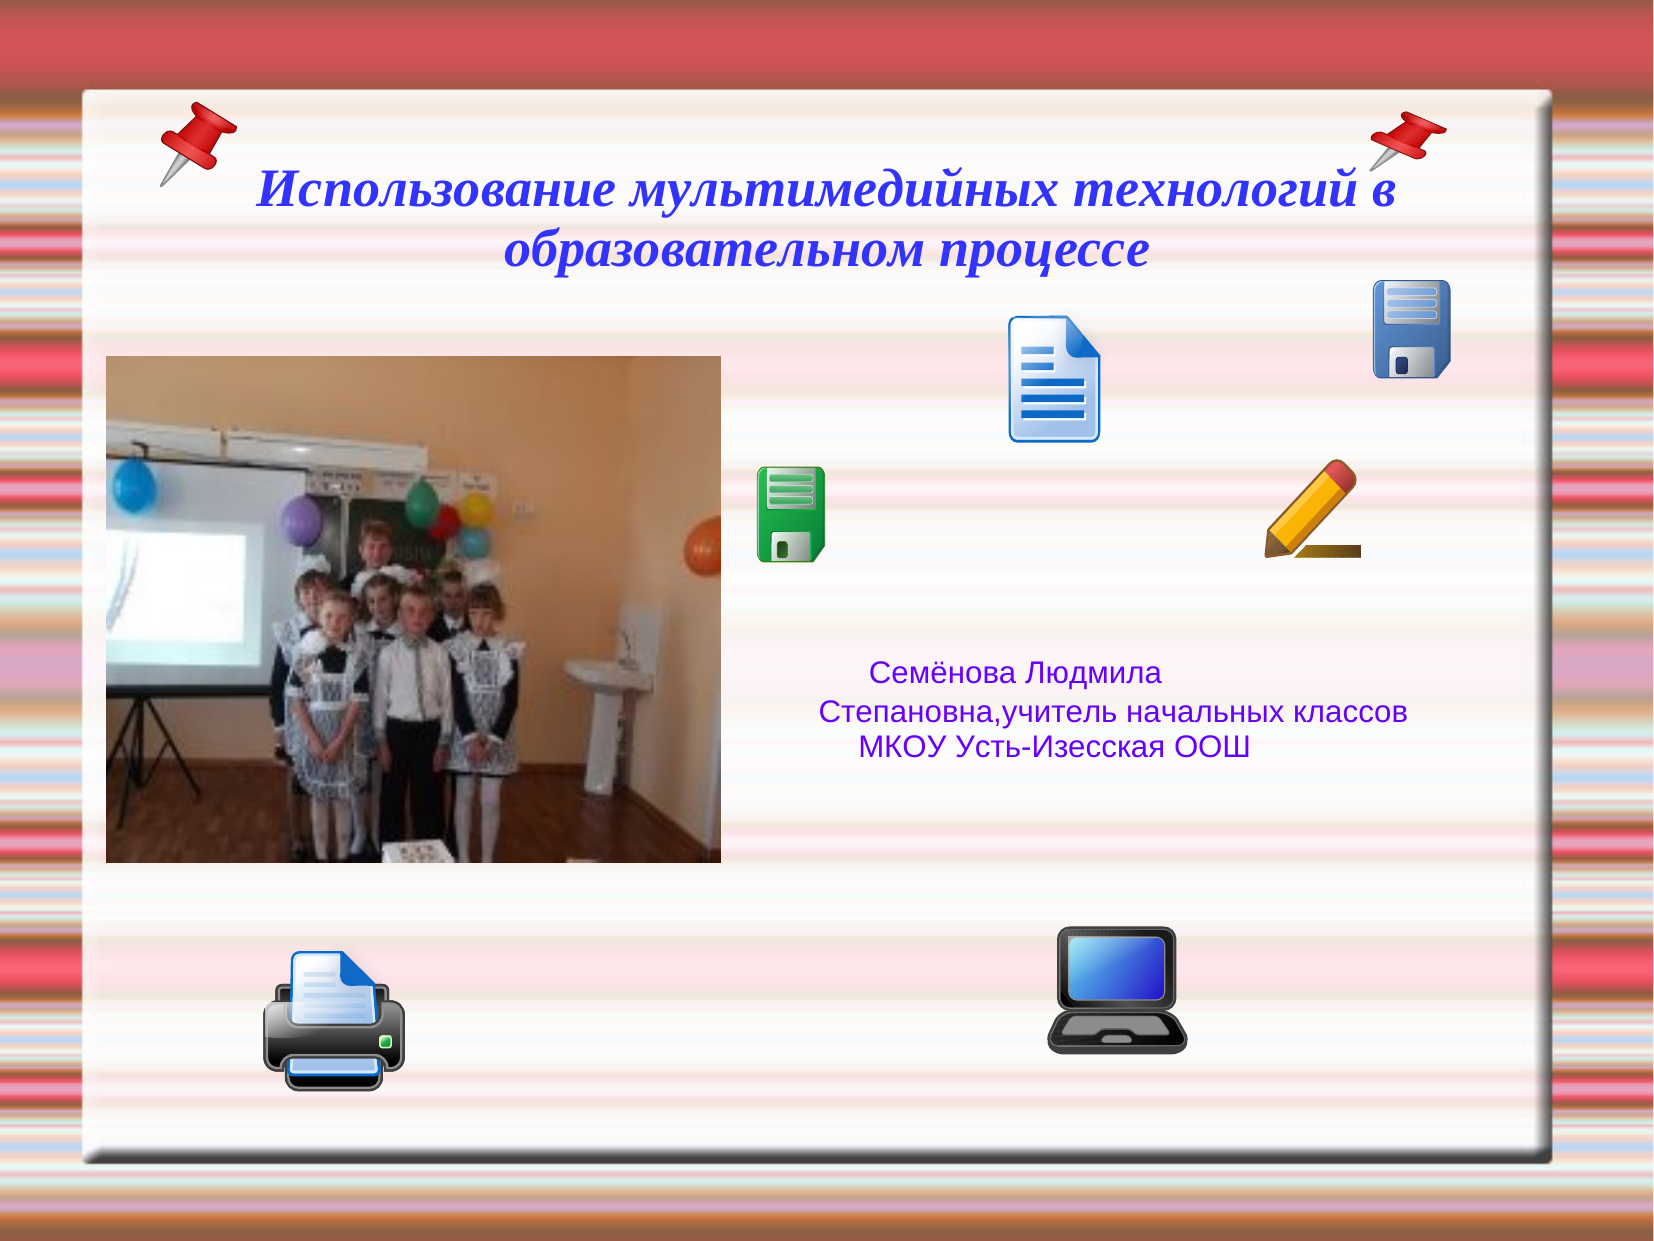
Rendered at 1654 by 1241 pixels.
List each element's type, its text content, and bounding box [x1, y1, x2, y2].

subtitle Семёнова Людмила Степановна,учитель начальных классов МКОУ Усть-Изесская ООШ [59, 291, 1548, 1111]
title Использование мультимедийных технологий в образовательном процессе [121, 114, 1534, 291]
picture [0, 0, 1654, 1241]
